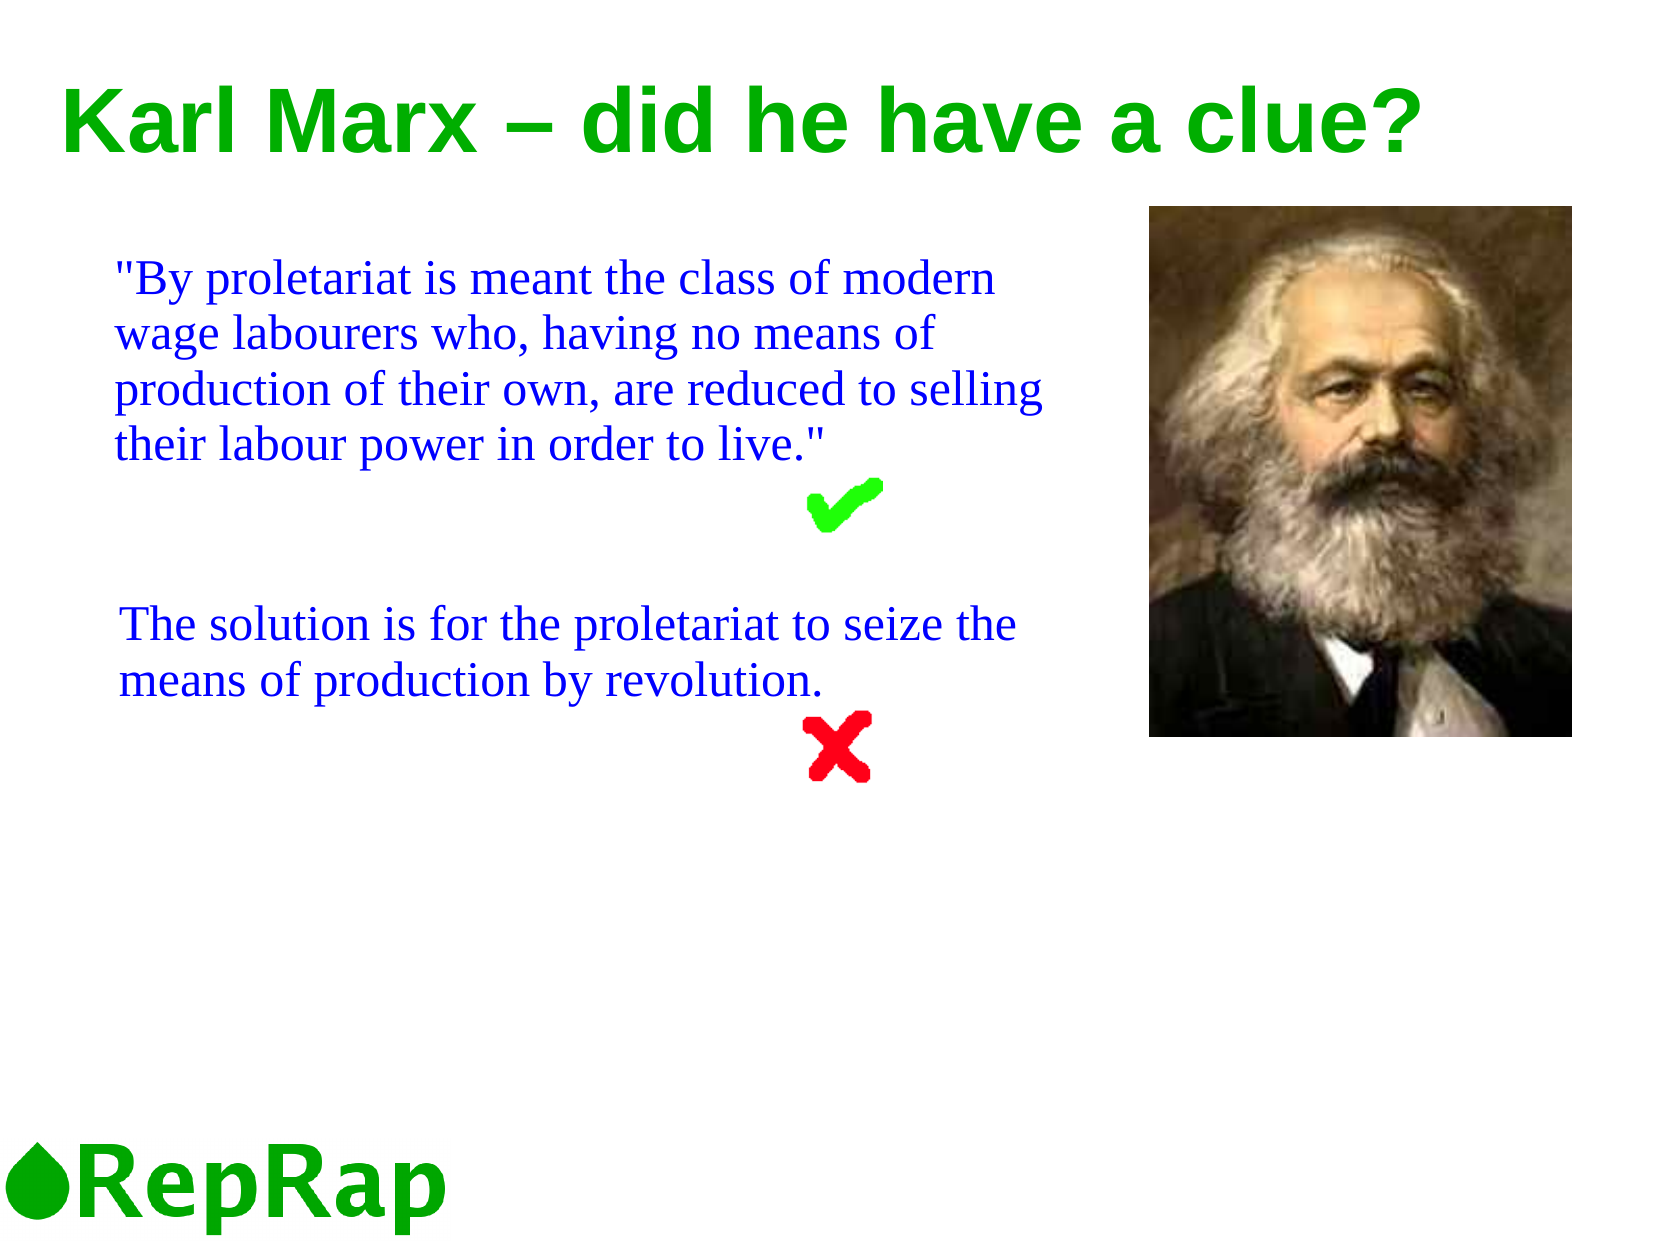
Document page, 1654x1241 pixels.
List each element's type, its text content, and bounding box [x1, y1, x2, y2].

picture [0, 1138, 451, 1241]
text_box The solution is for the proletariat to seize the means of production by revolution. [104, 588, 1086, 779]
picture [798, 709, 877, 789]
picture [1149, 206, 1572, 737]
text_box "By proletariat is meant the class of modern wage labourers who, having no means of production of their own, are reduced to selling their labour power in order to live." [99, 242, 1105, 479]
title Karl Marx – did he have a clue? [60, 47, 1630, 196]
picture [804, 462, 883, 541]
